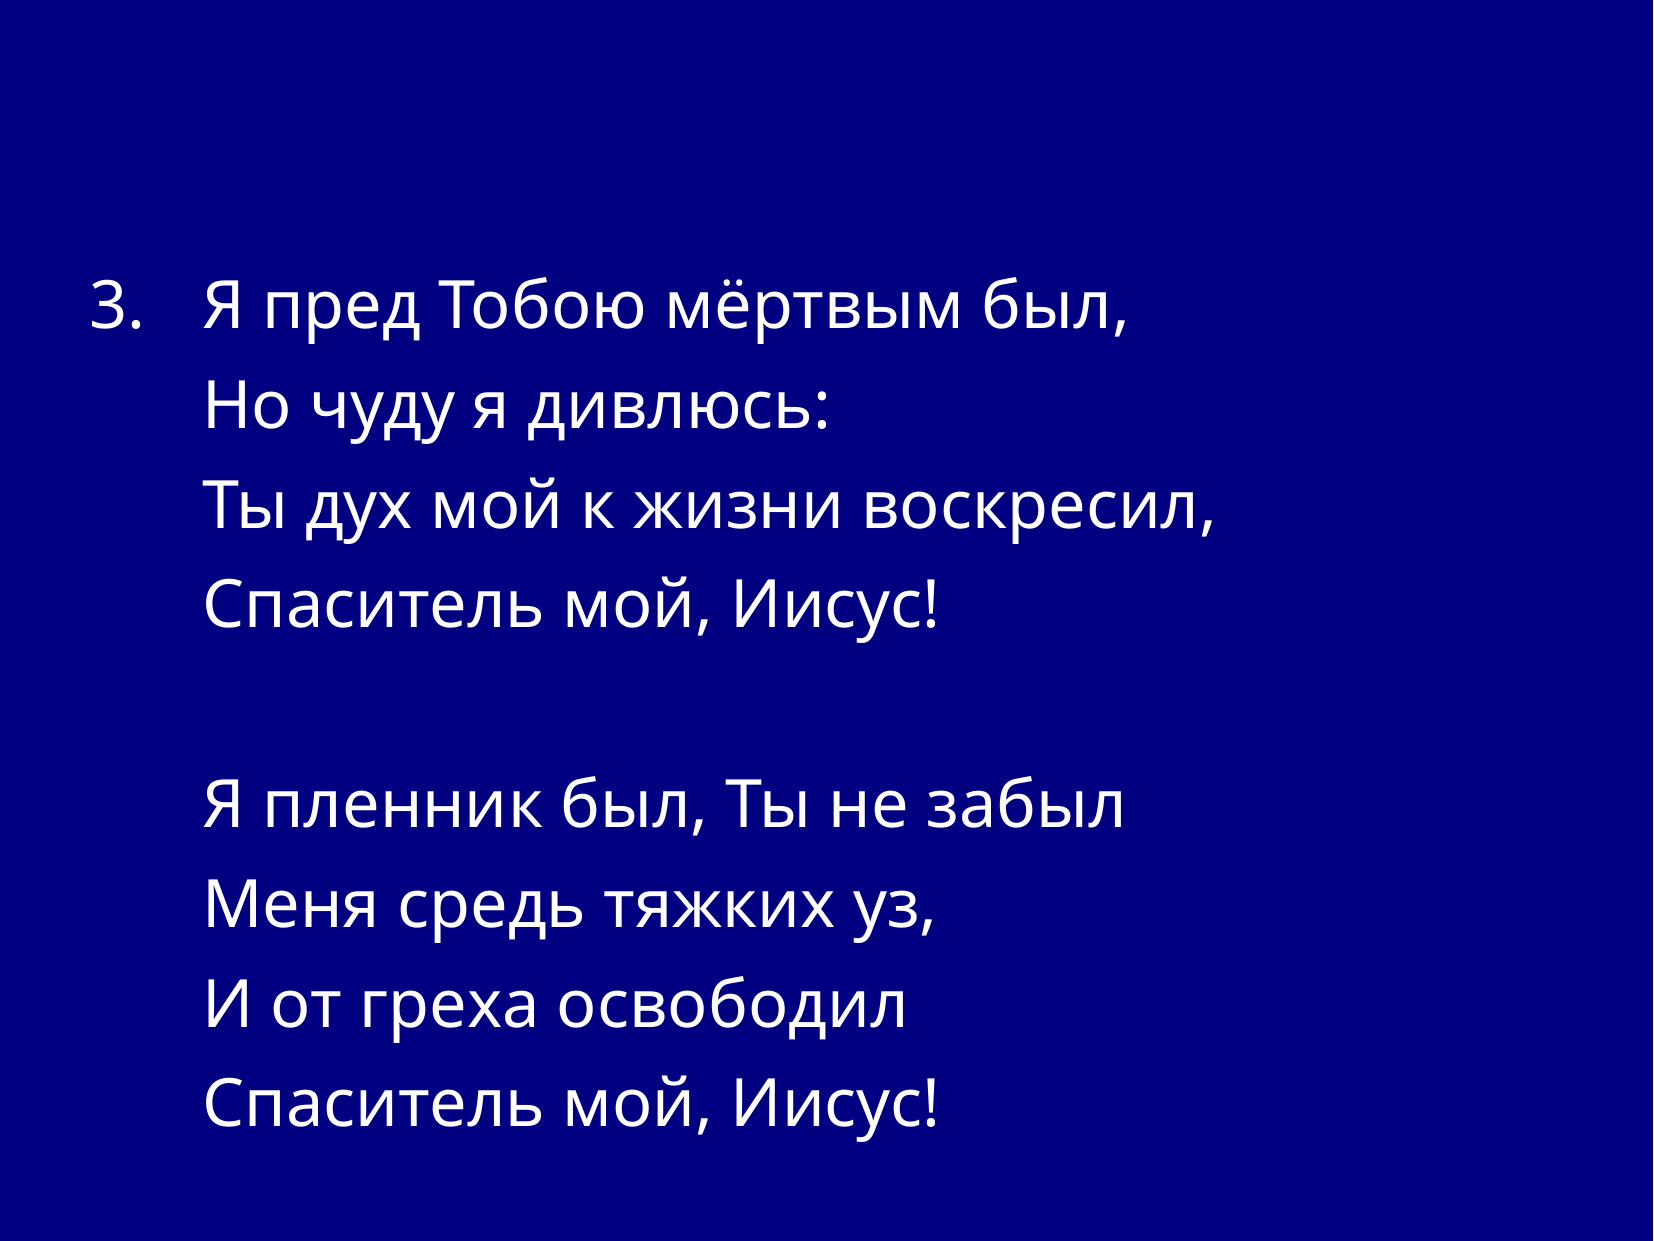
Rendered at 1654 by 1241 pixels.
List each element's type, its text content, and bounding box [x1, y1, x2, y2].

text_box 3. Я пред Тобою мёртвым был, Но чуду я дивлюсь: Ты дух мой к жизни воскресил, Спаситель мой, Иисус! Я пленник был, Ты не забыл Меня средь тяжких уз, И от греха освободил Спаситель мой, Иисус! [75, 150, 1576, 1163]
